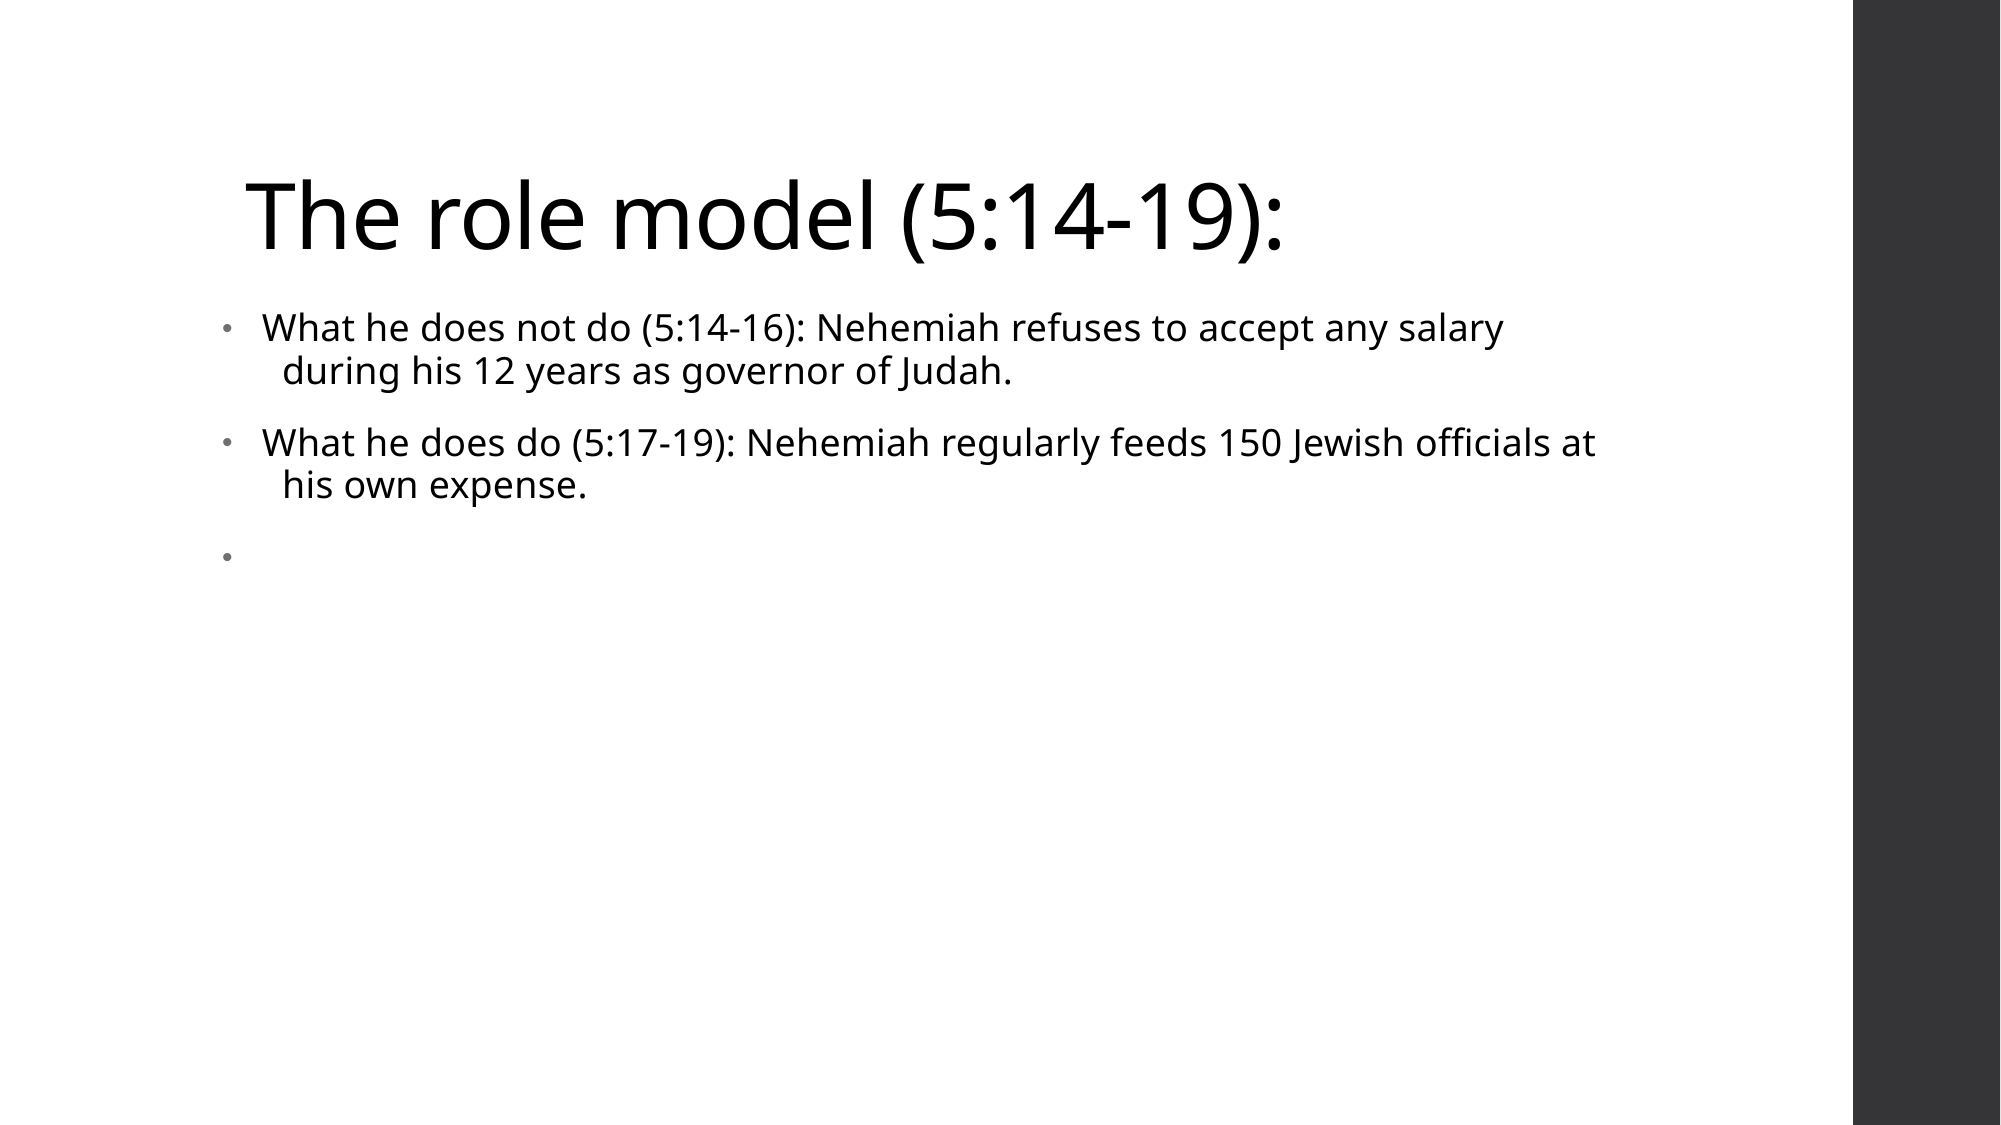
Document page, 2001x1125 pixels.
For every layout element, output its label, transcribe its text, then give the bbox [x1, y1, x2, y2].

title The role model (5:14-19): [206, 60, 1797, 278]
list What he does not do (5:14-16): Nehemiah refuses to accept any salary during his 12 years as governor of Judah. What he does do (5:17-19): Nehemiah regularly feeds 150 Jewish officials at his own expense. [206, 299, 1617, 1014]
